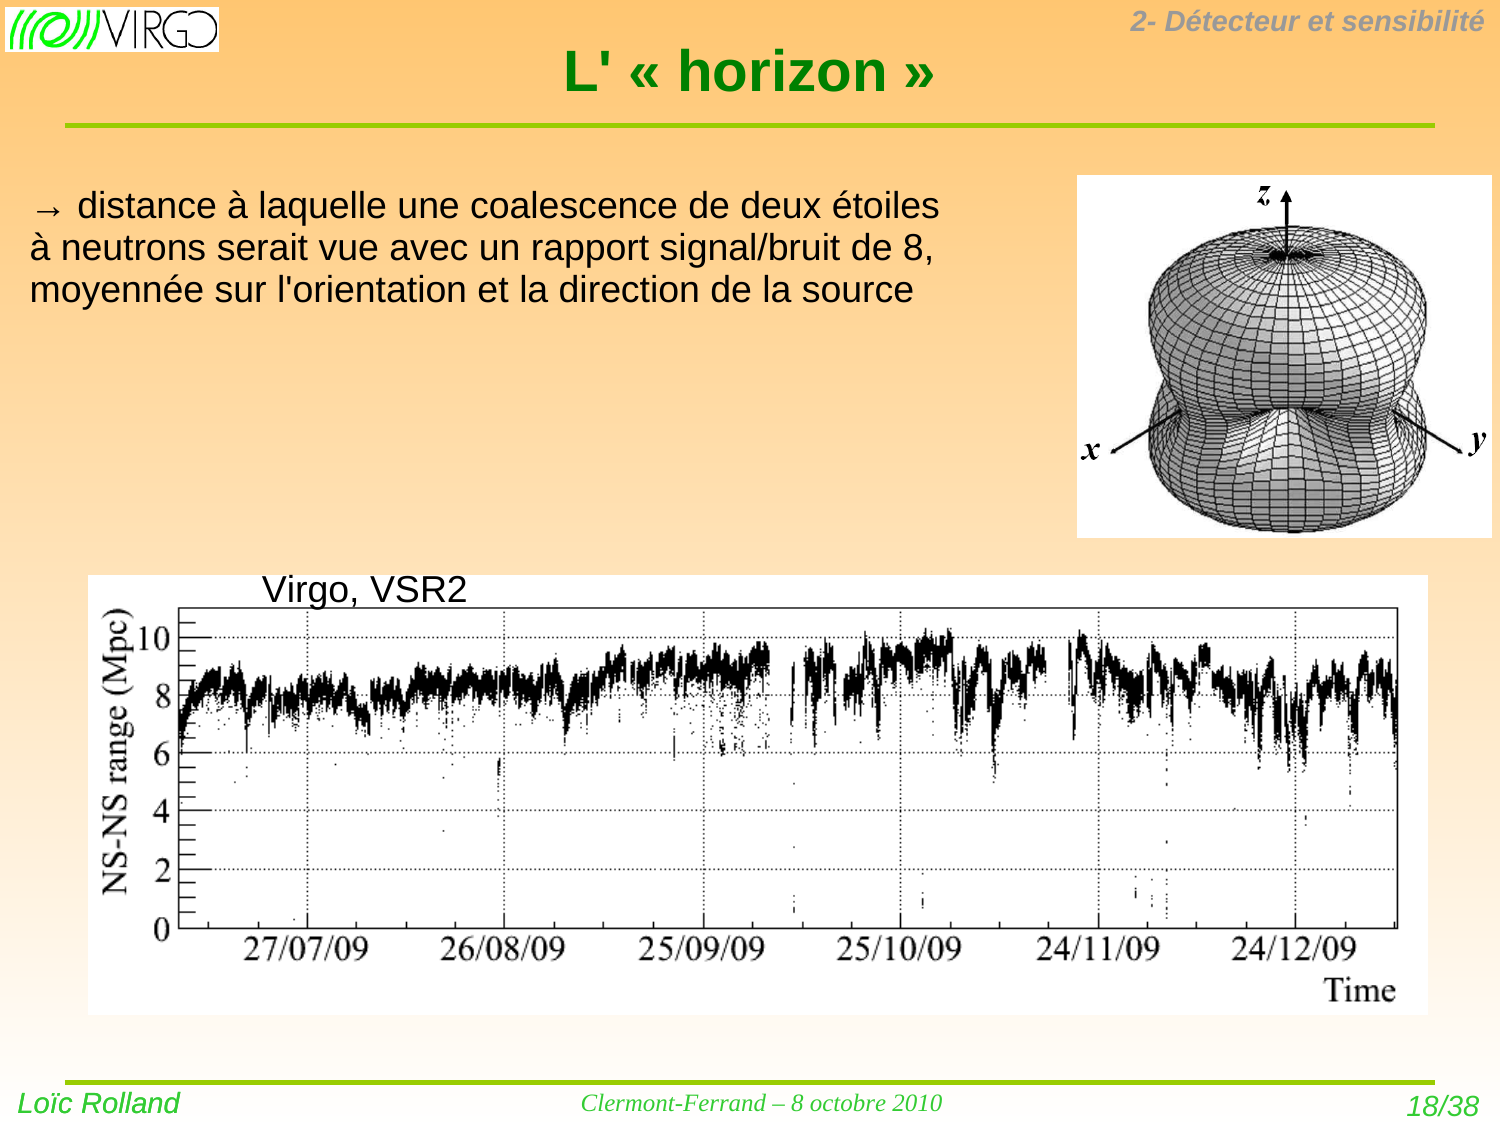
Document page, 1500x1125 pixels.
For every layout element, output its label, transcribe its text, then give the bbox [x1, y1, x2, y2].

picture [5, 7, 219, 52]
picture [1077, 175, 1492, 538]
text_box → distance à laquelle une coalescence de deux étoiles à neutrons serait vue avec un rapport signal/bruit de 8, moyennée sur l'orientation et la direction de la source [14, 177, 1182, 319]
title L' « horizon » [75, 14, 1426, 128]
text_box Virgo, VSR2 [247, 561, 483, 618]
text_box 2- Détecteur et sensibilité [1048, 0, 1500, 46]
picture [88, 575, 1428, 1015]
